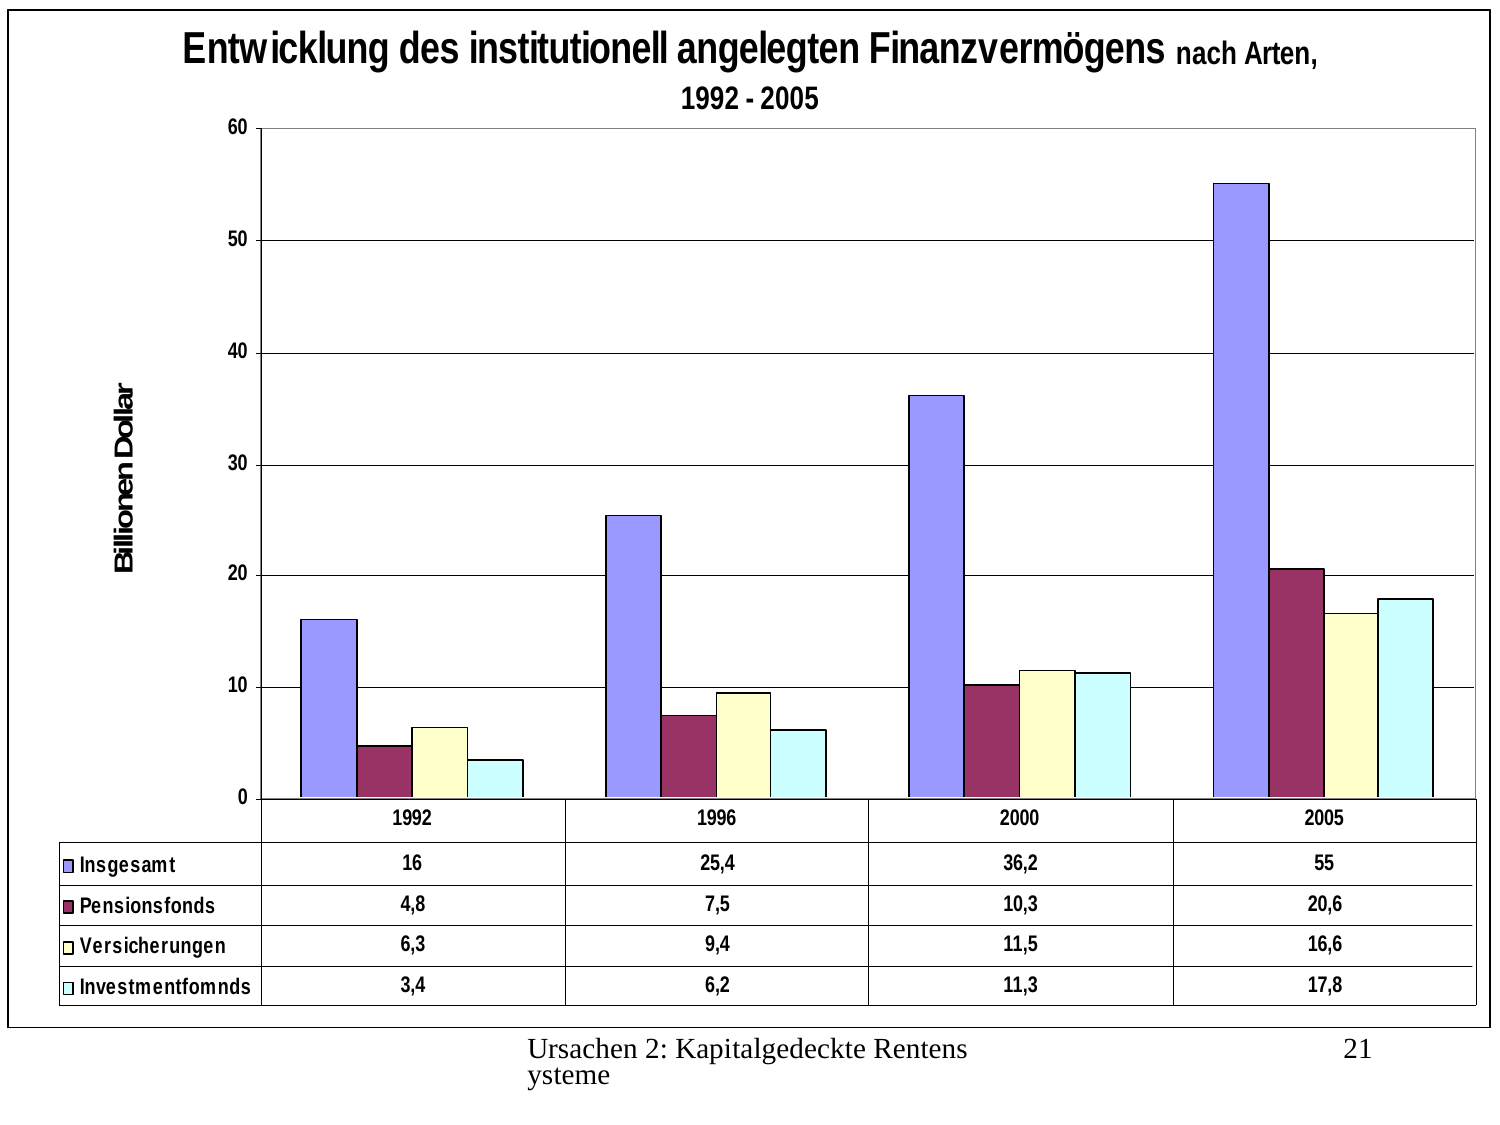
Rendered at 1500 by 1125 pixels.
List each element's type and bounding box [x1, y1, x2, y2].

chart [0, 0, 1500, 1038]
